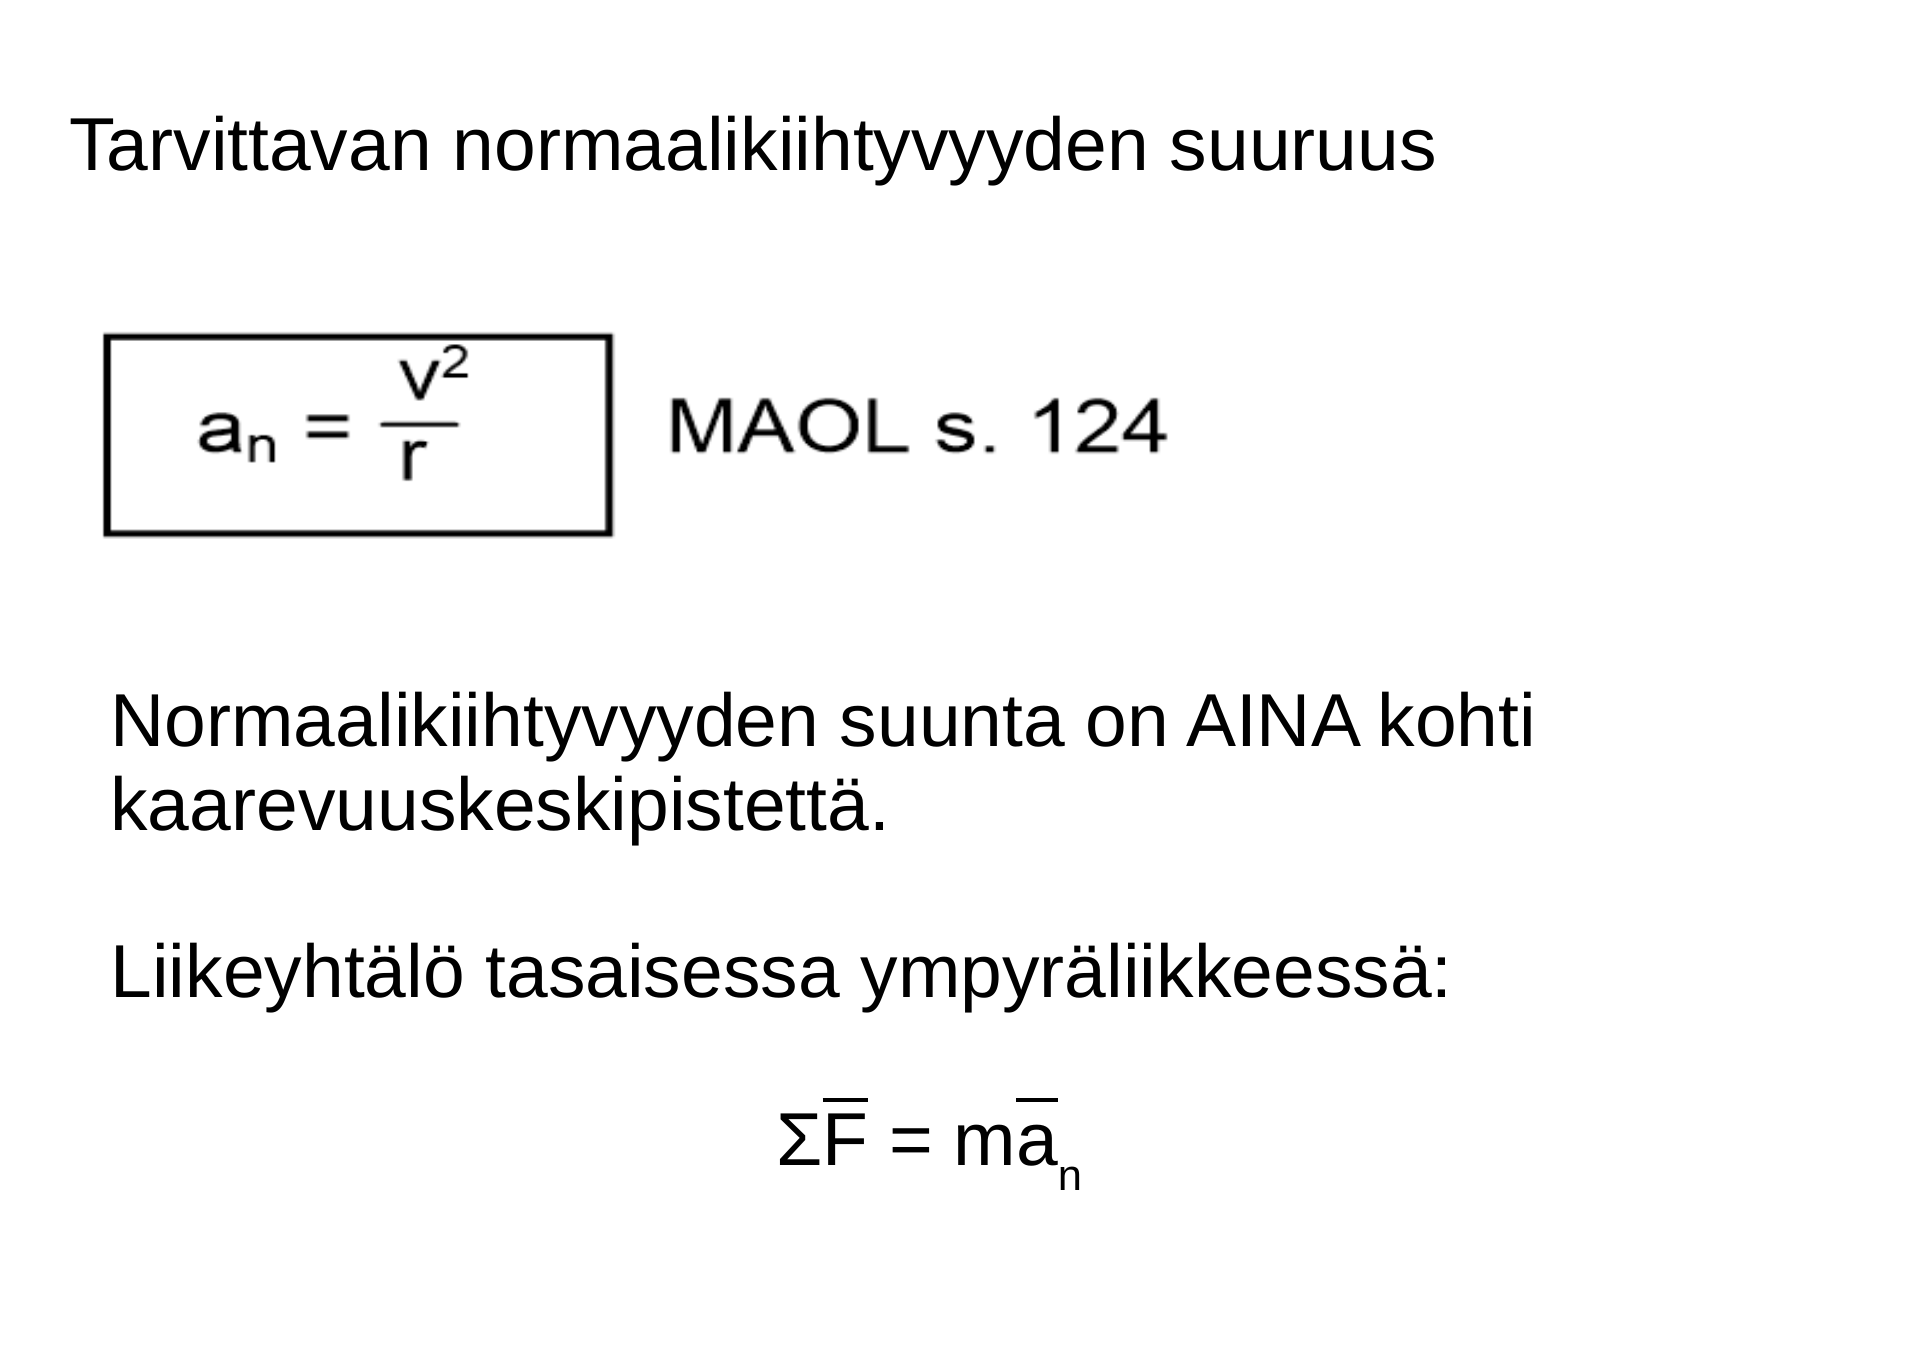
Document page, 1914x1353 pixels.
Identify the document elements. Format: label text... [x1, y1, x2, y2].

text_box Tarvittavan normaalikiihtyvyyden suuruus [54, 95, 1736, 258]
text_box Normaalikiihtyvyyden suunta on AINA kohti kaarevuuskeskipistettä. Liikeyhtälö tasaisessa ympyräliikkeessä: ΣF = man [95, 670, 1764, 1353]
picture [68, 284, 1392, 567]
